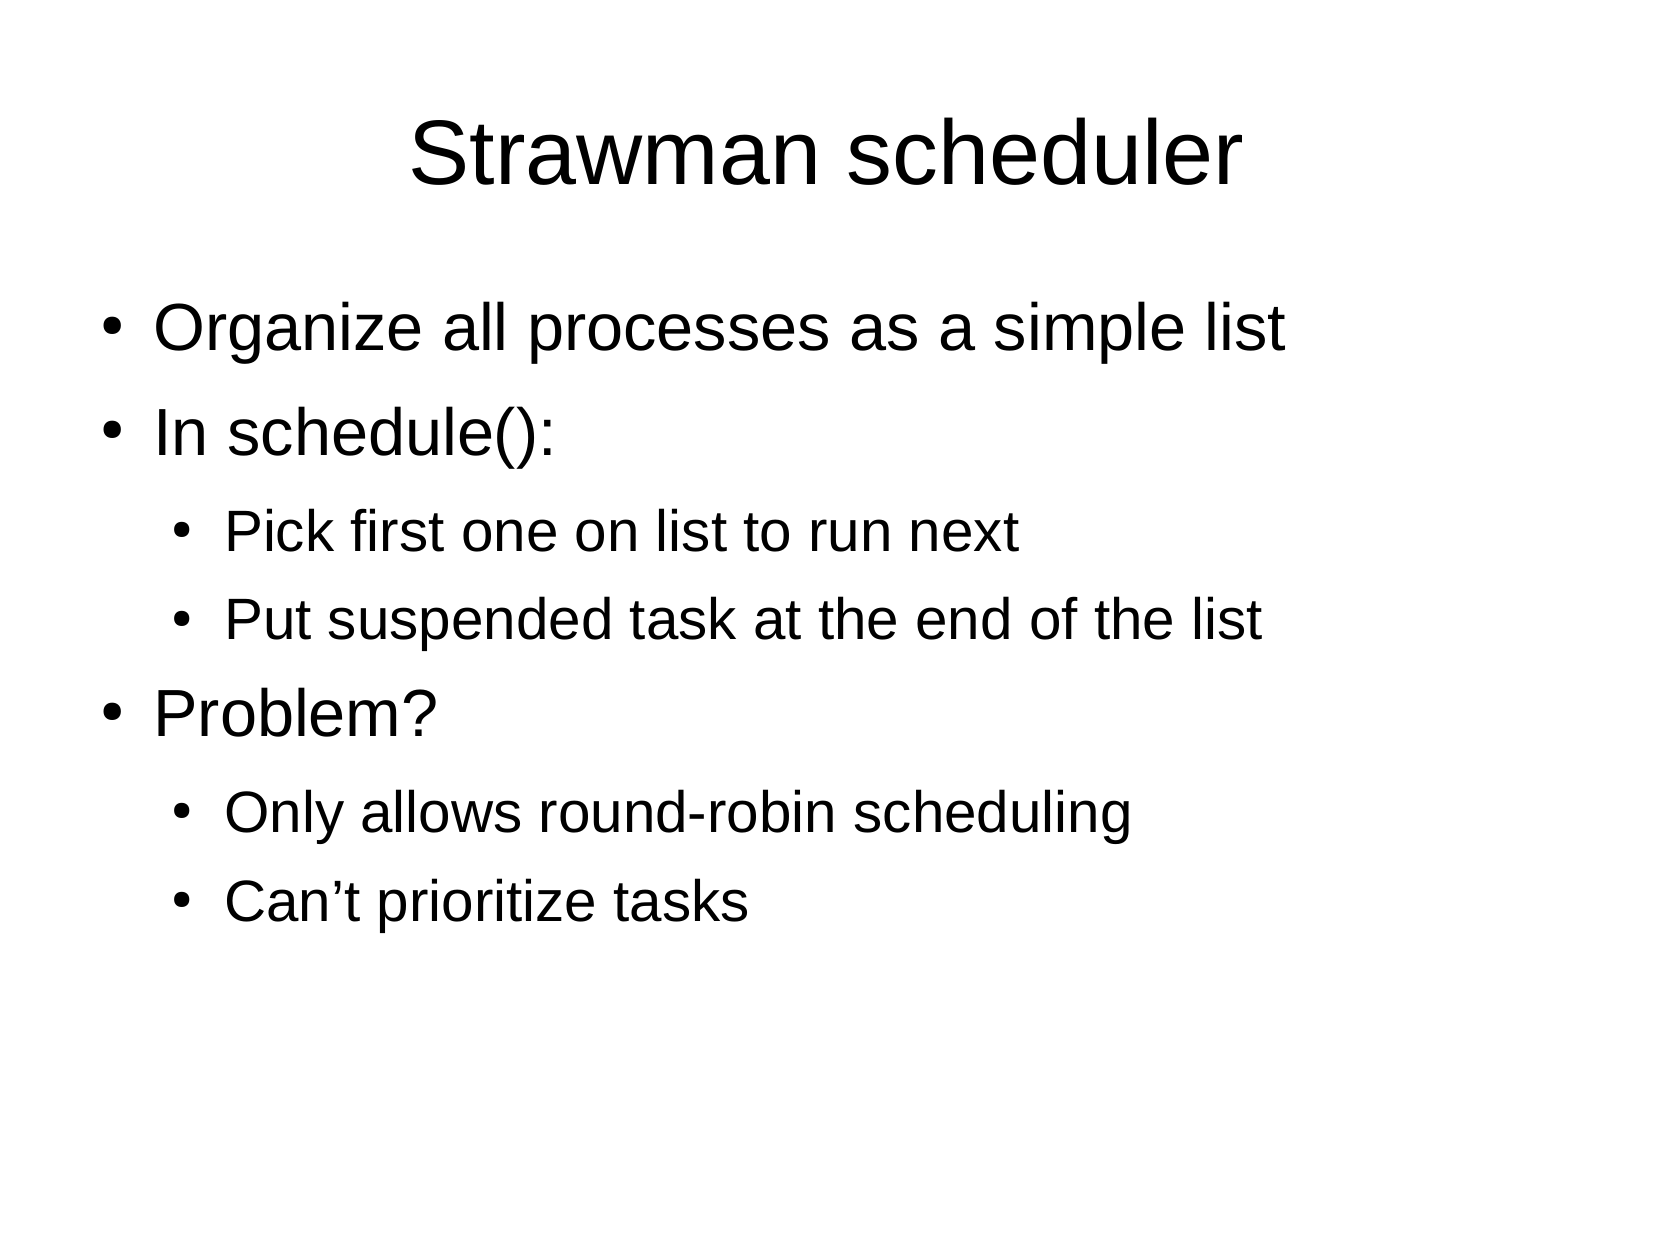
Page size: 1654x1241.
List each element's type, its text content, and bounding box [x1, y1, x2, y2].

title Strawman scheduler [82, 49, 1571, 257]
list Organize all processes as a simple list In schedule(): Pick first one on list to run next Put suspended task at the end of the list Problem? Only allows round-robin scheduling Can’t prioritize tasks [82, 290, 1571, 1010]
